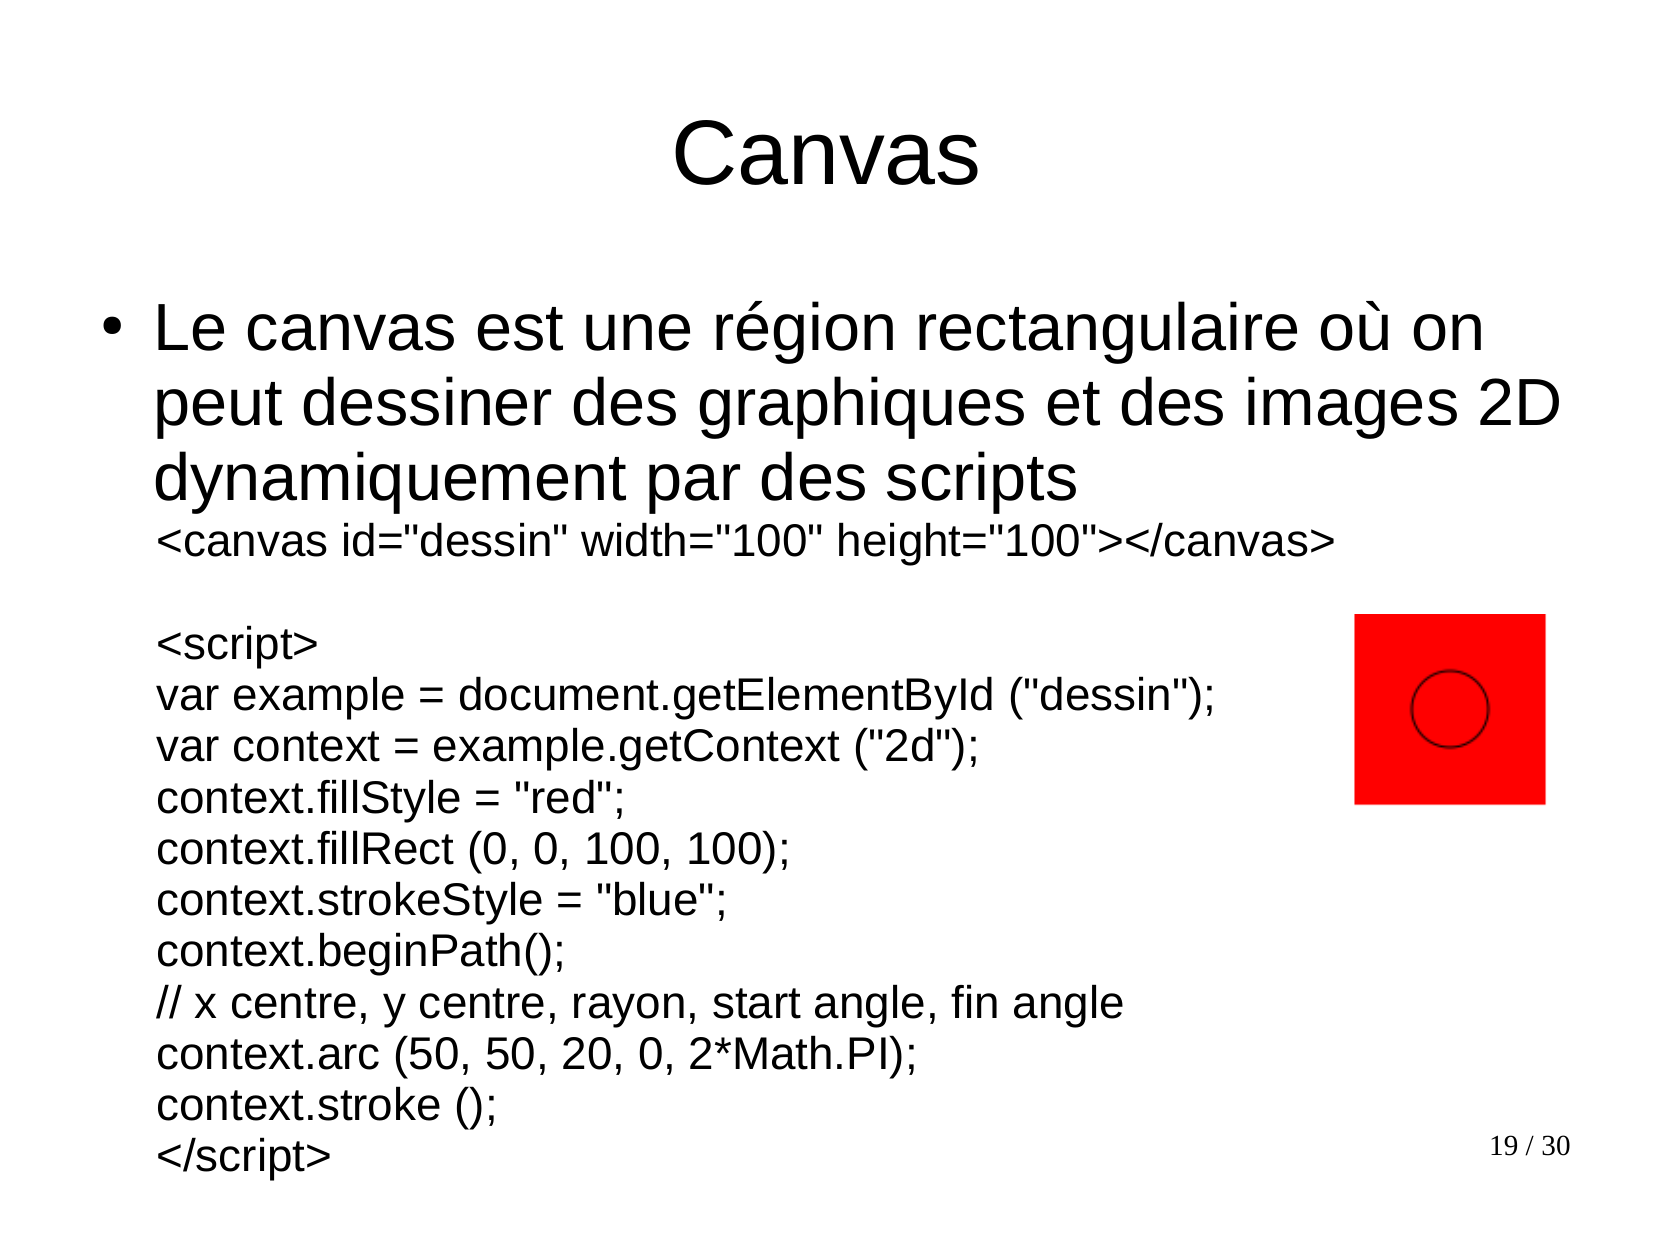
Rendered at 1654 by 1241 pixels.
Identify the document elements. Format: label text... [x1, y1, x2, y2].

picture [1353, 614, 1548, 809]
list Le canvas est une région rectangulaire où on peut dessiner des graphiques et des images 2D dynamiquement par des scripts [82, 290, 1571, 1010]
title Canvas [82, 49, 1571, 257]
text_box <canvas id="dessin" width="100" height="100"></canvas> <script> var example = document.getElementById ("dessin"); var context = example.getContext ("2d"); context.fillStyle = "red"; context.fillRect (0, 0, 100, 100); context.strokeStyle = "blue"; context.beginPath(); // x centre, y centre, rayon, start angle, fin angle context.arc (50, 50, 20, 0, 2*Math.PI); context.stroke (); </script> [141, 507, 1359, 1190]
